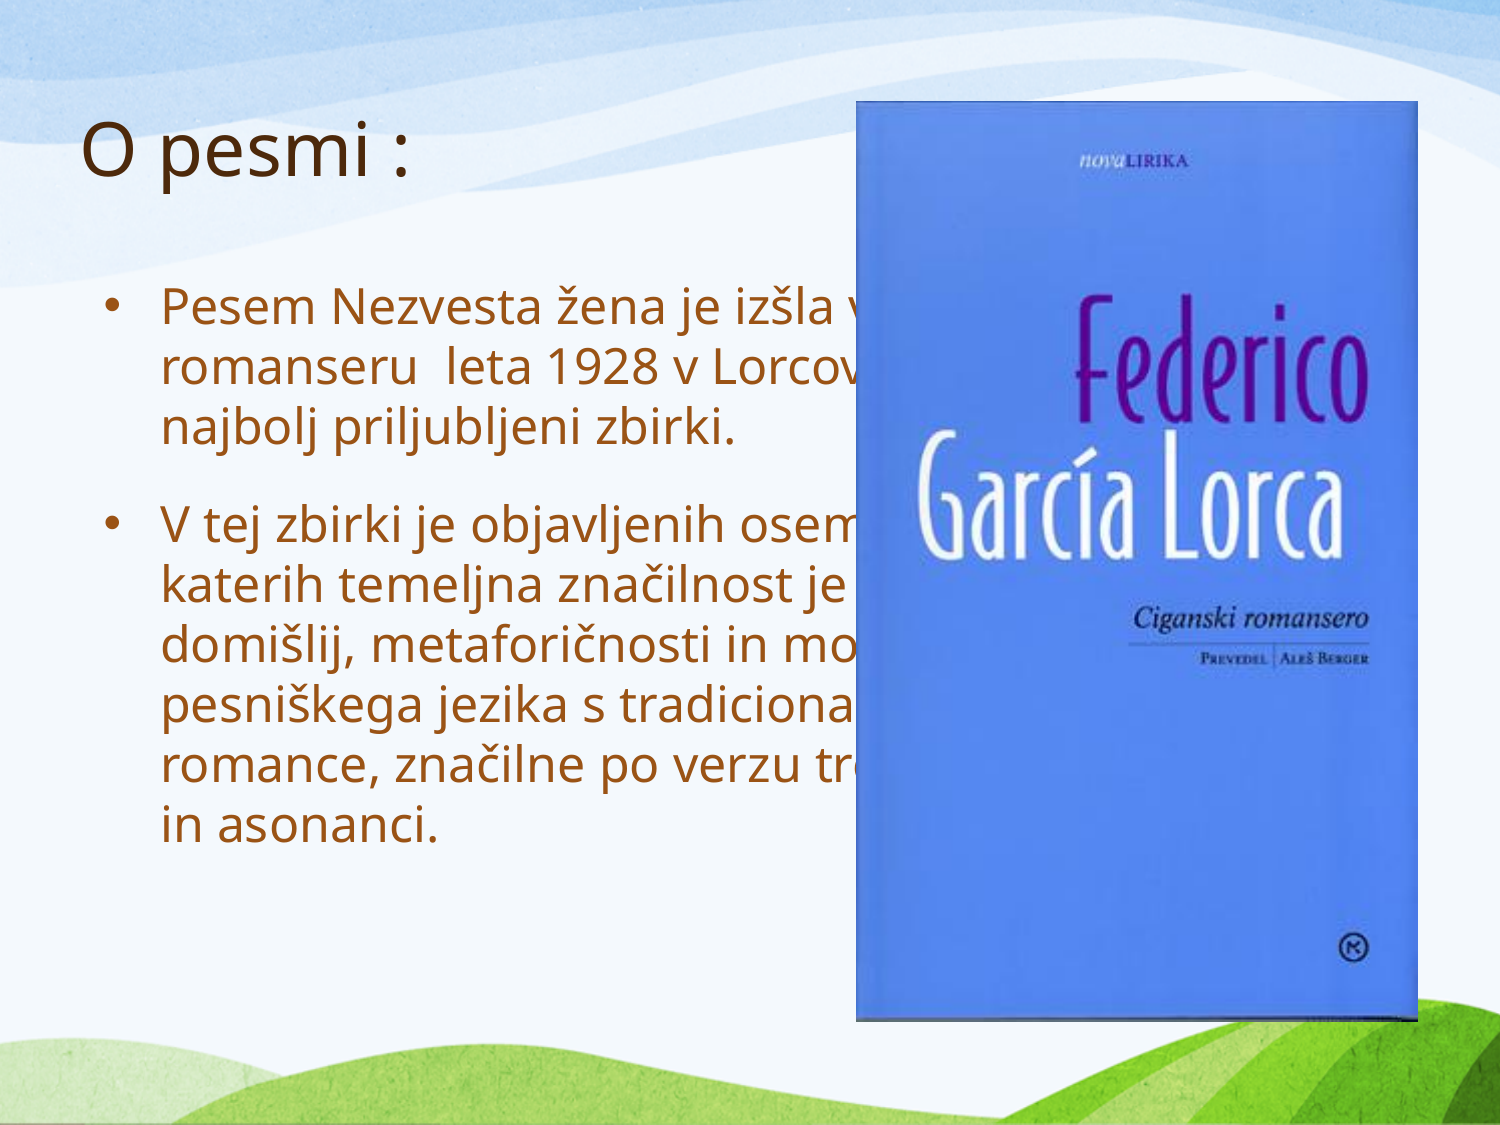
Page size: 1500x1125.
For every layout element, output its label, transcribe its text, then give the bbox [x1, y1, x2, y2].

picture [0, 0, 1500, 1125]
list Pesem Nezvesta žena je izšla v Ciganskem romanseru leta 1928 v Lorcovi najpomembnejši in najbolj priljubljeni zbirki. V tej zbirki je objavljenih osemnajst romanc, katerih temeljna značilnost je združevanje bogate domišlij, metaforičnosti in modernističnega pesniškega jezika s tradicionalno obliko španske romance, značilne po verzu trohejskega četverca in asonanci. [88, 267, 856, 982]
title O pesmi : [64, 0, 1303, 200]
